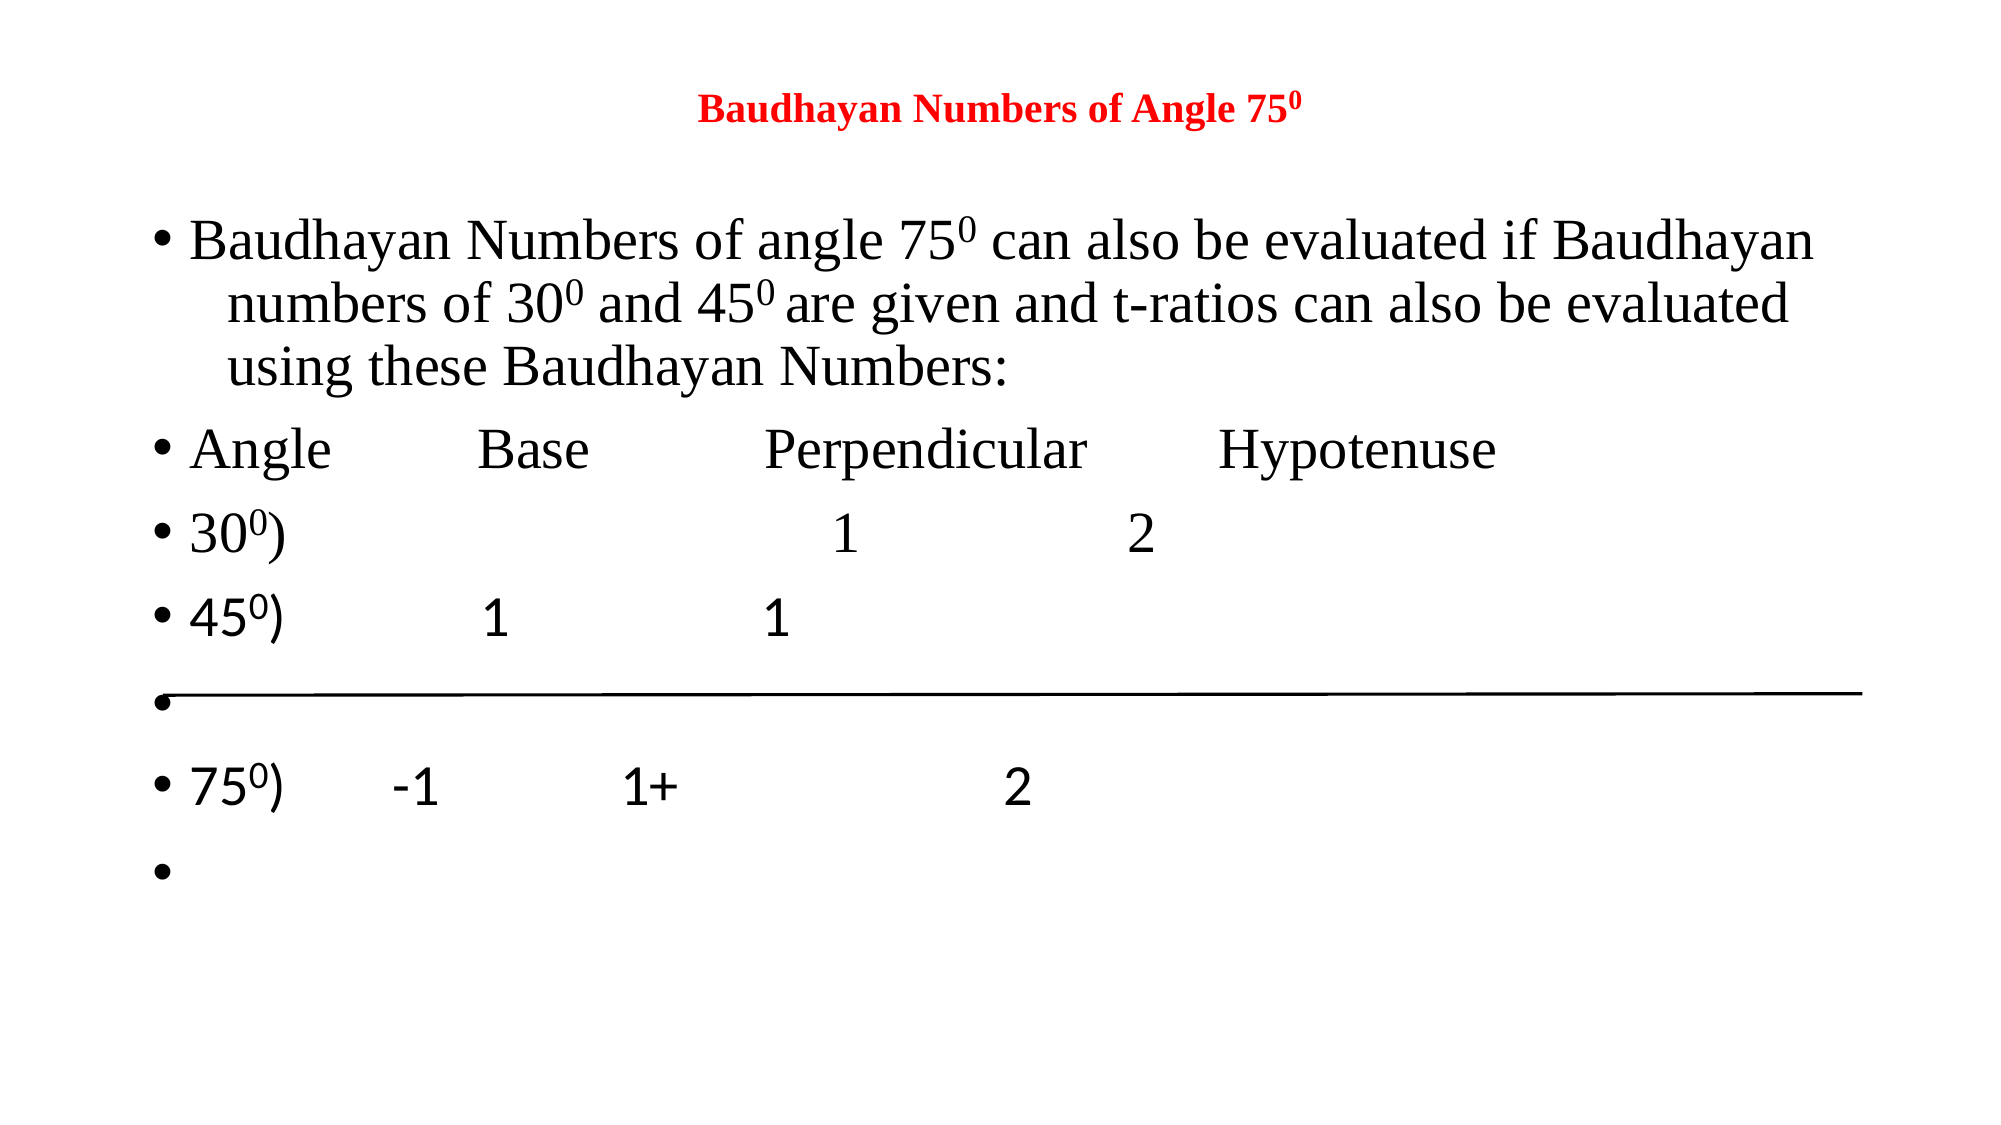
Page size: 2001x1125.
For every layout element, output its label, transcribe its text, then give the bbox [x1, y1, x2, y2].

list Baudhayan Numbers of angle 750 can also be evaluated if Baudhayan numbers of 300 and 450 are given and t-ratios can also be evaluated using these Baudhayan Numbers: Angle Base Perpendicular Hypotenuse 300) 1 2 450) 1 1 750) -1 1+ 2 [137, 201, 1863, 1014]
title Baudhayan Numbers of Angle 750 [137, 59, 1863, 189]
